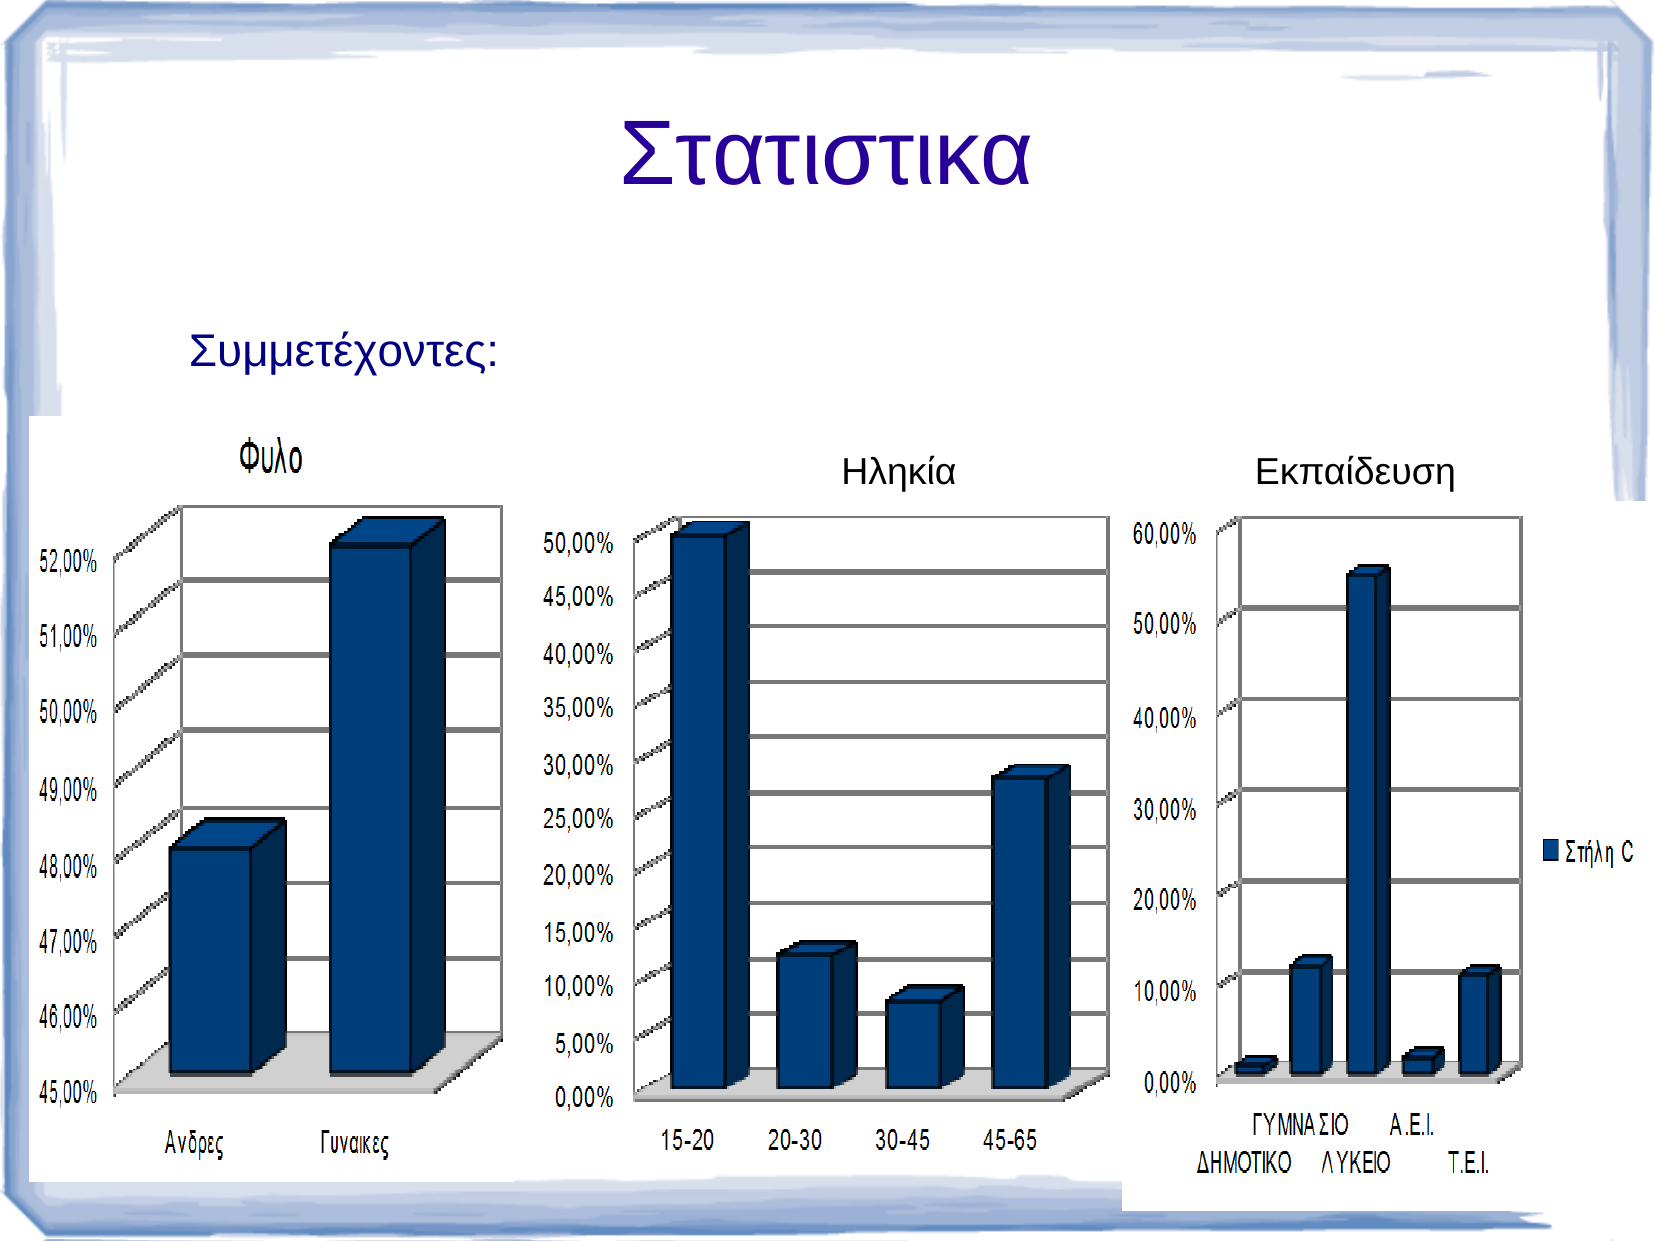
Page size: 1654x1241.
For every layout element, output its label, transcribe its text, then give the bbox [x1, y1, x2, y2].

picture [0, 0, 1654, 1241]
list Συμμετέχοντες: [118, 324, 1571, 990]
title Στατιστικα [82, 56, 1571, 250]
text_box Ηληκία [826, 442, 1123, 500]
text_box Εκπαίδευση [1240, 442, 1536, 500]
